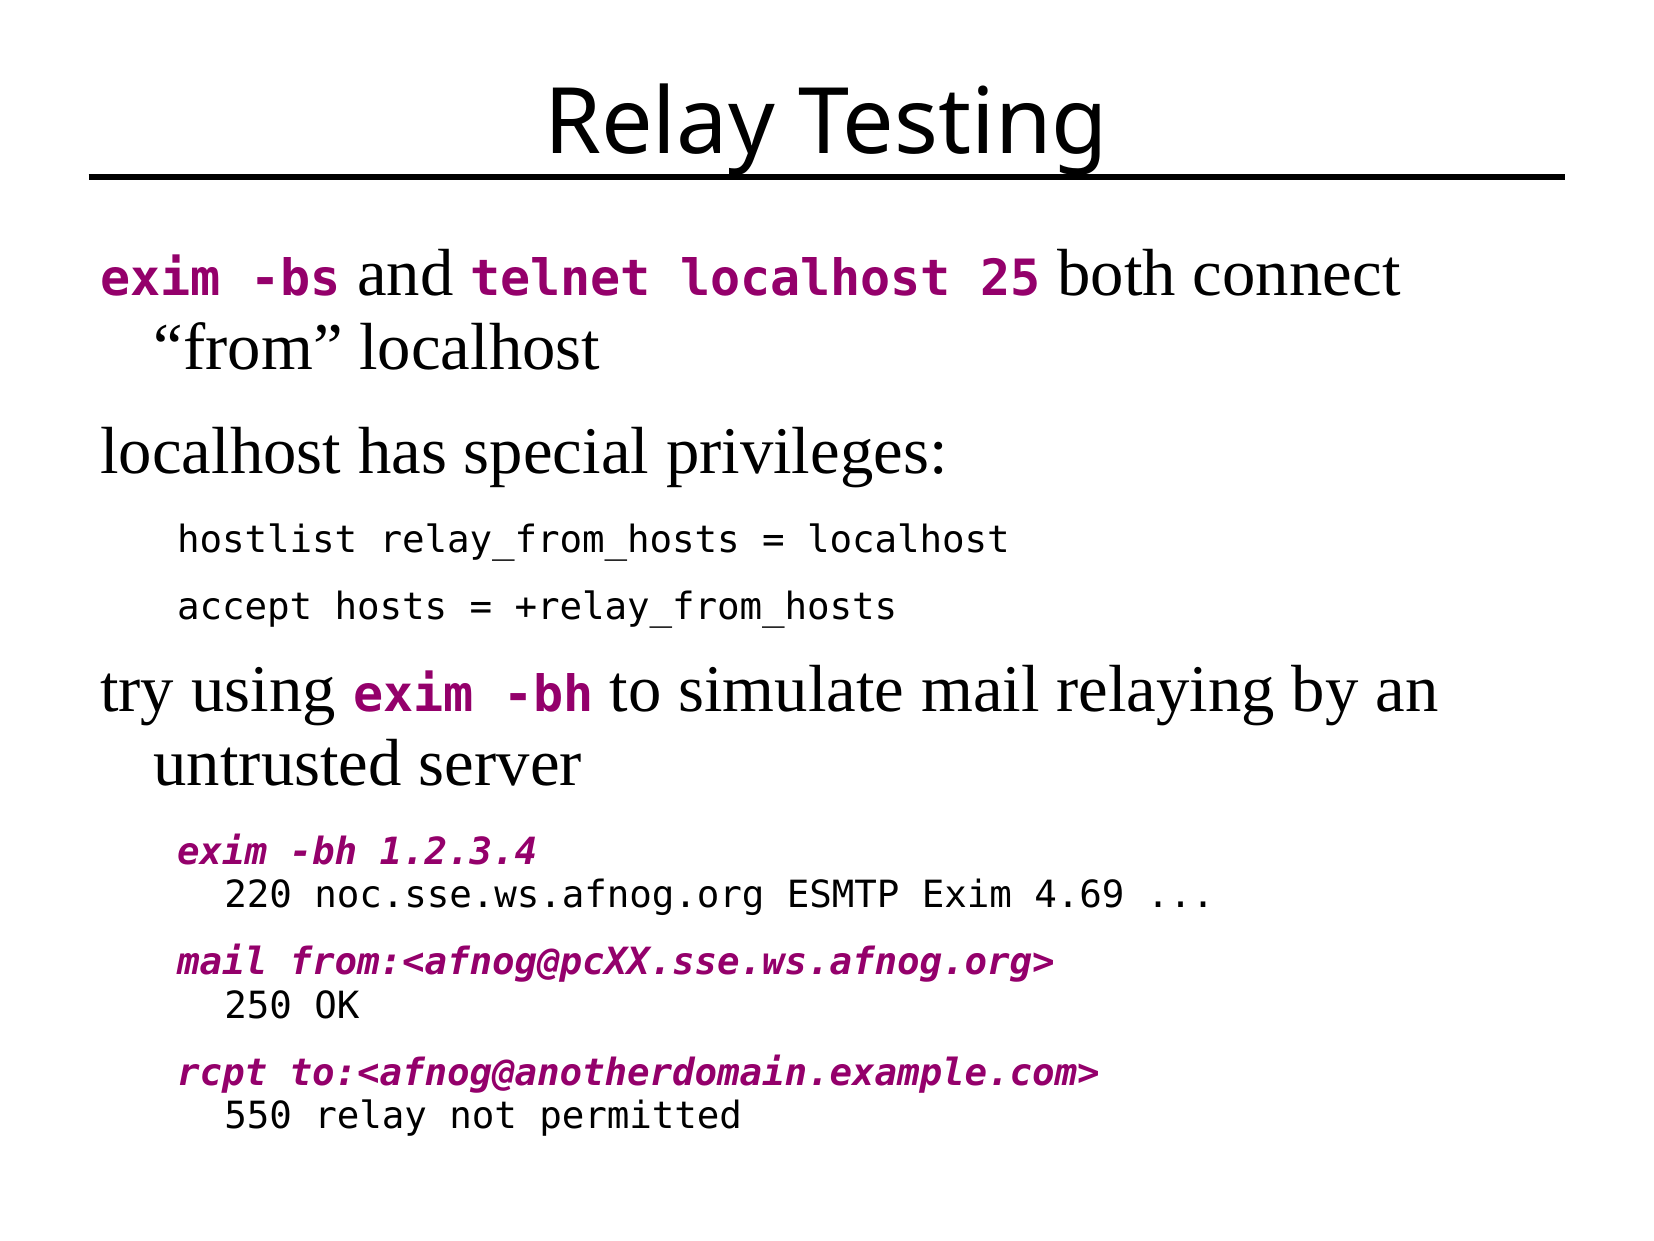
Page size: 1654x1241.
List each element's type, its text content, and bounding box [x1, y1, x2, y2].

title Relay Testing [82, 29, 1571, 207]
list exim -bs and telnet localhost 25 both connect “from” localhost localhost has special privileges: hostlist relay_from_hosts = localhost accept hosts = +relay_from_hosts try using exim -bh to simulate mail relaying by an untrusted server exim -bh 1.2.3.4 220 noc.sse.ws.afnog.org ESMTP Exim 4.69 ... mail from:<afnog@pcXX.sse.ws.afnog.org> 250 OK rcpt to:<afnog@anotherdomain.example.com> 550 relay not permitted [82, 236, 1571, 1138]
